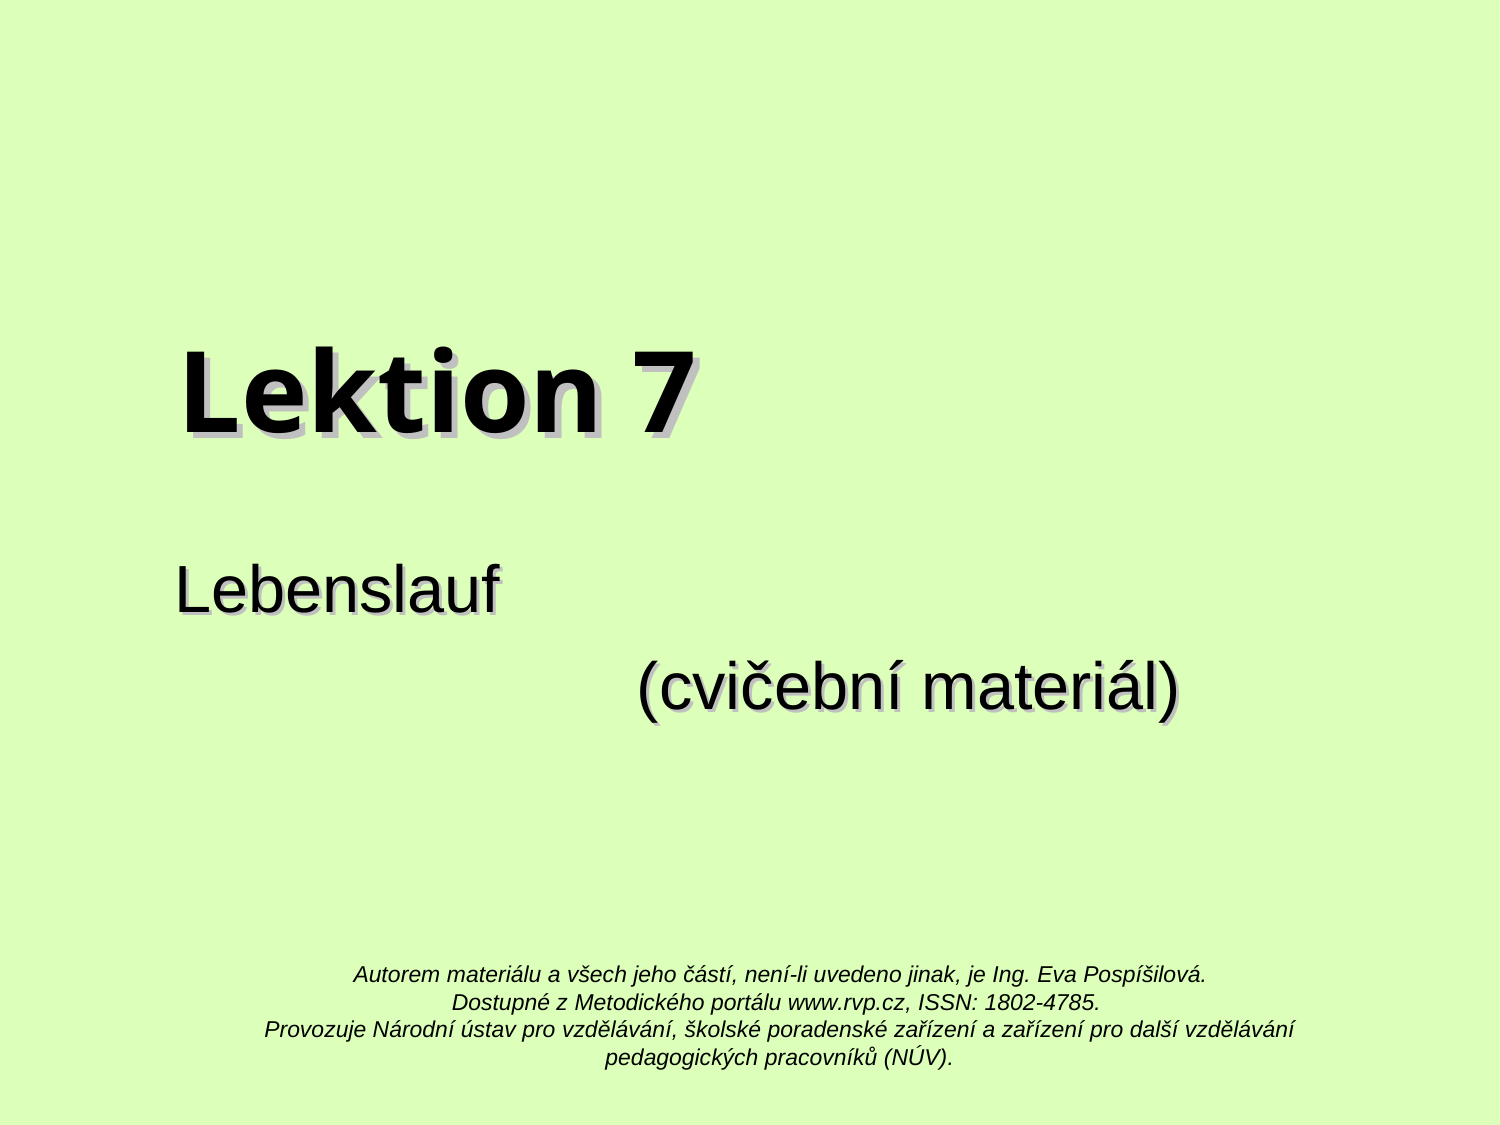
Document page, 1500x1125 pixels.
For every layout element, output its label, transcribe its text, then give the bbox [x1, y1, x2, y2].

text_box Lebenslauf (cvičební materiál) [159, 538, 1272, 827]
title Lektion 7 [162, 312, 1438, 598]
text_box Autorem materiálu a všech jeho částí, není-li uvedeno jinak, je Ing. Eva Pospíšilová. Dostupné z Metodického portálu www.rvp.cz, ISSN: 1802-4785. Provozuje Národní ústav pro vzdělávání, školské poradenské zařízení a zařízení pro další vzdělávání pedagogických pracovníků (NÚV). [0, 952, 1371, 1078]
